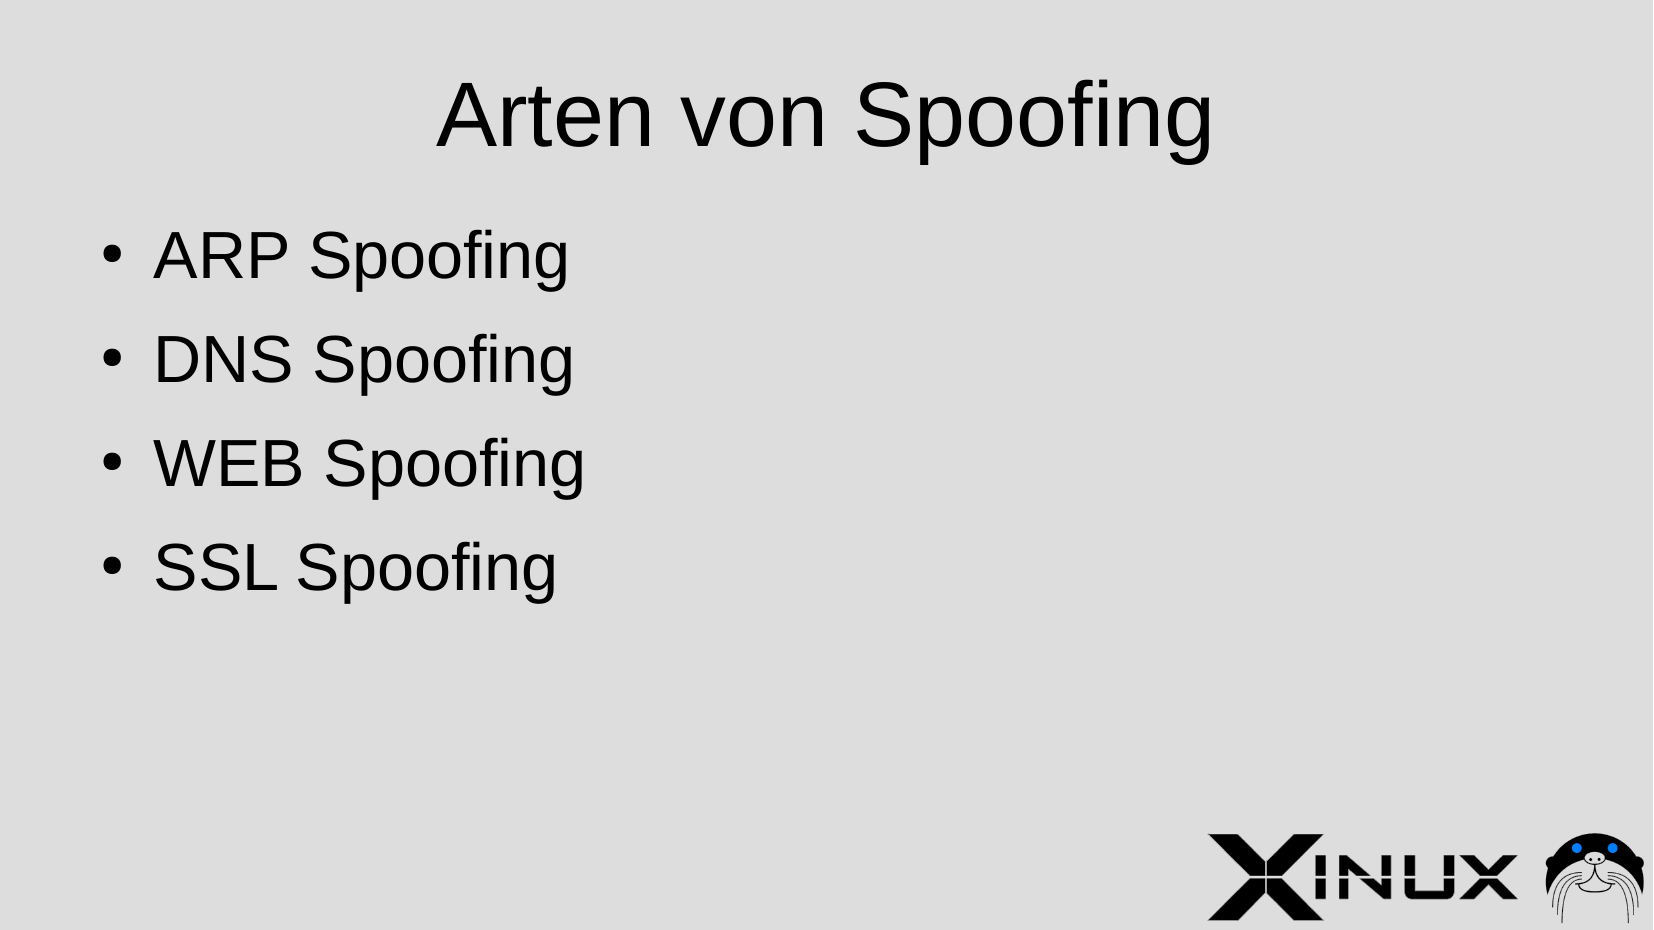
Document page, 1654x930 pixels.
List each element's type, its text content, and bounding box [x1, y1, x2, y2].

title Arten von Spoofing [82, 37, 1571, 193]
list ARP Spoofing DNS Spoofing WEB Spoofing SSL Spoofing [82, 217, 1571, 757]
picture [1200, 824, 1650, 930]
